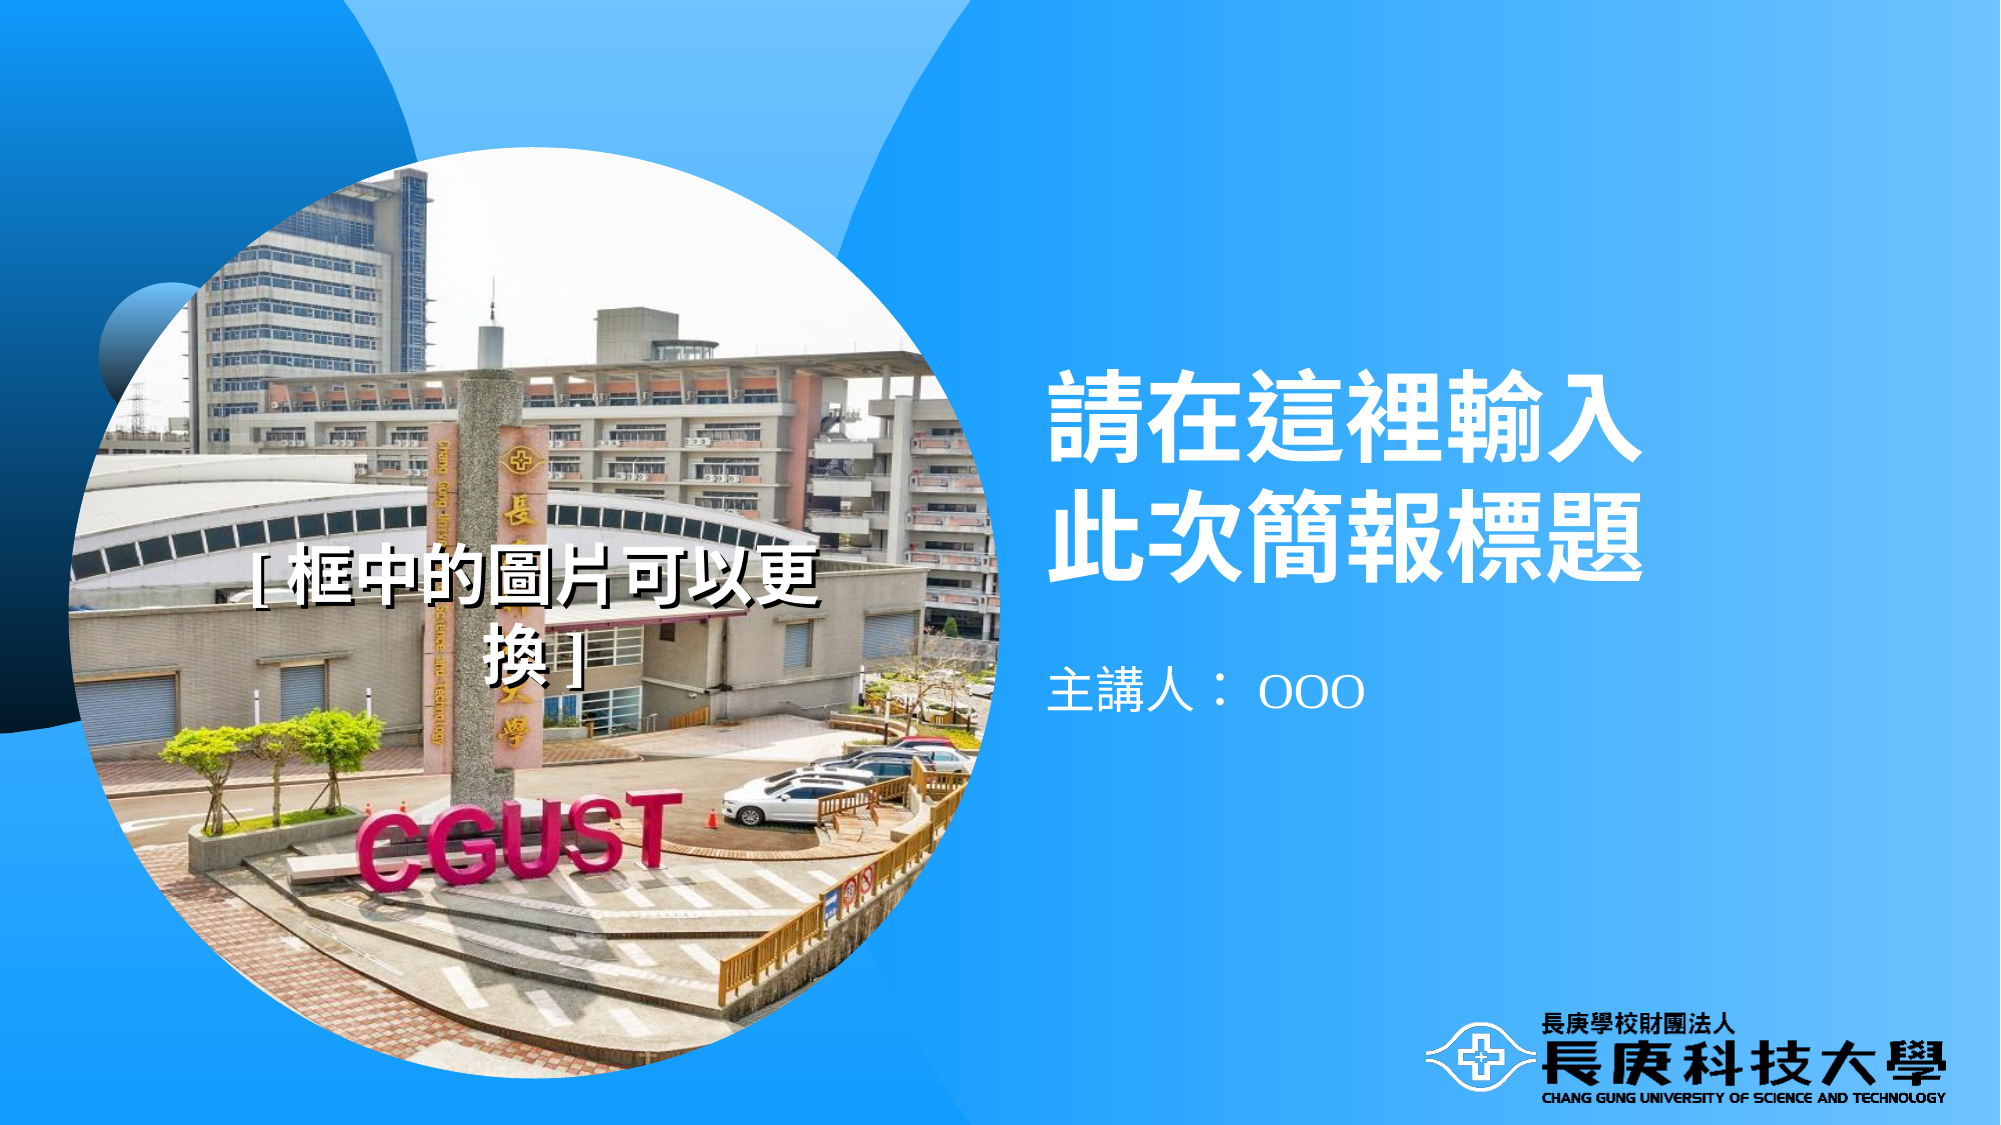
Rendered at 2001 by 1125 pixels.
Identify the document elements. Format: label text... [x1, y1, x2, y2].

text_box [框中的圖片可以更換] [68, 147, 1000, 1079]
subtitle 主講人：OOO [1030, 651, 1890, 831]
title 請在這裡輸入 此次簡報標題 [1030, 178, 1890, 603]
